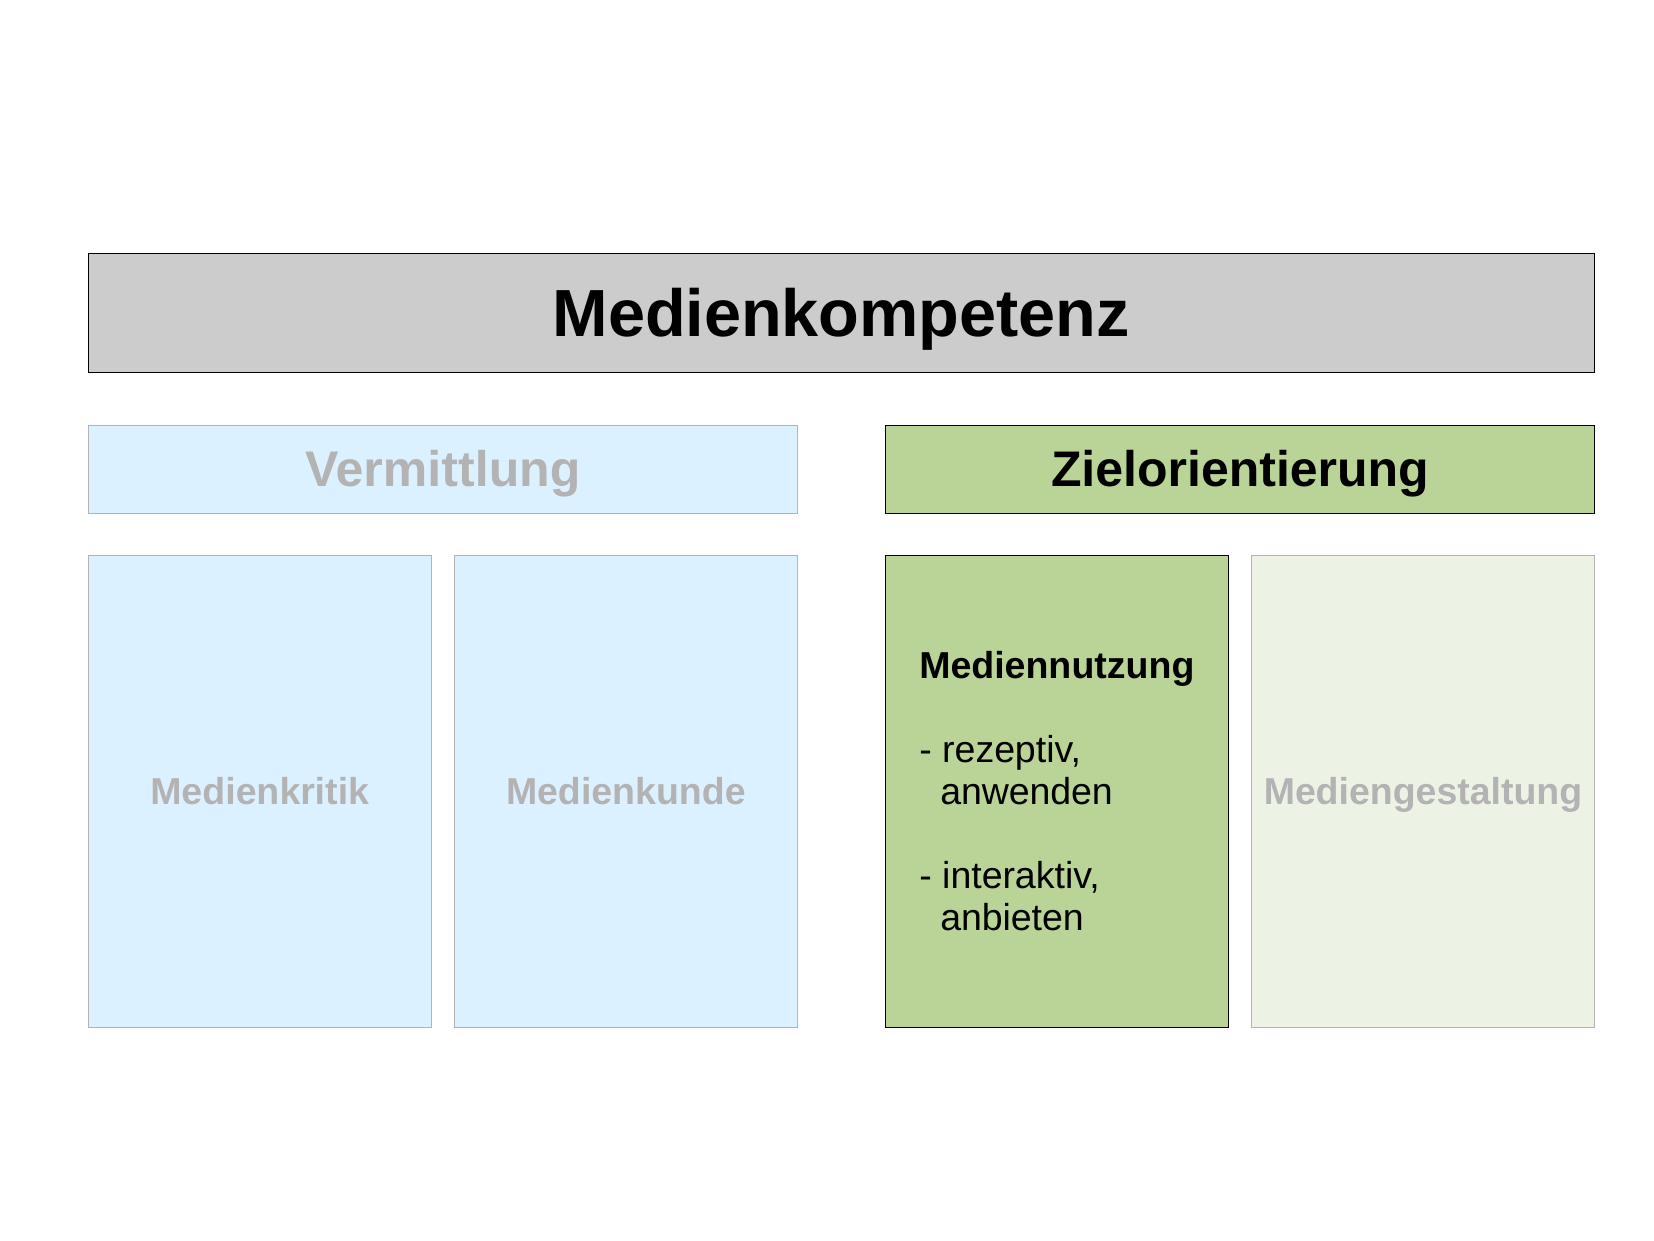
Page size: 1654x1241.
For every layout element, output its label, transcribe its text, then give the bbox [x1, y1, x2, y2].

text_box [59, 236, 1625, 1093]
text_box Medienkompetenz [88, 253, 1595, 373]
text_box Zielorientierung [885, 425, 1595, 514]
text_box Mediennutzung - rezeptiv, anwenden - interaktiv, anbieten [885, 555, 1229, 1028]
